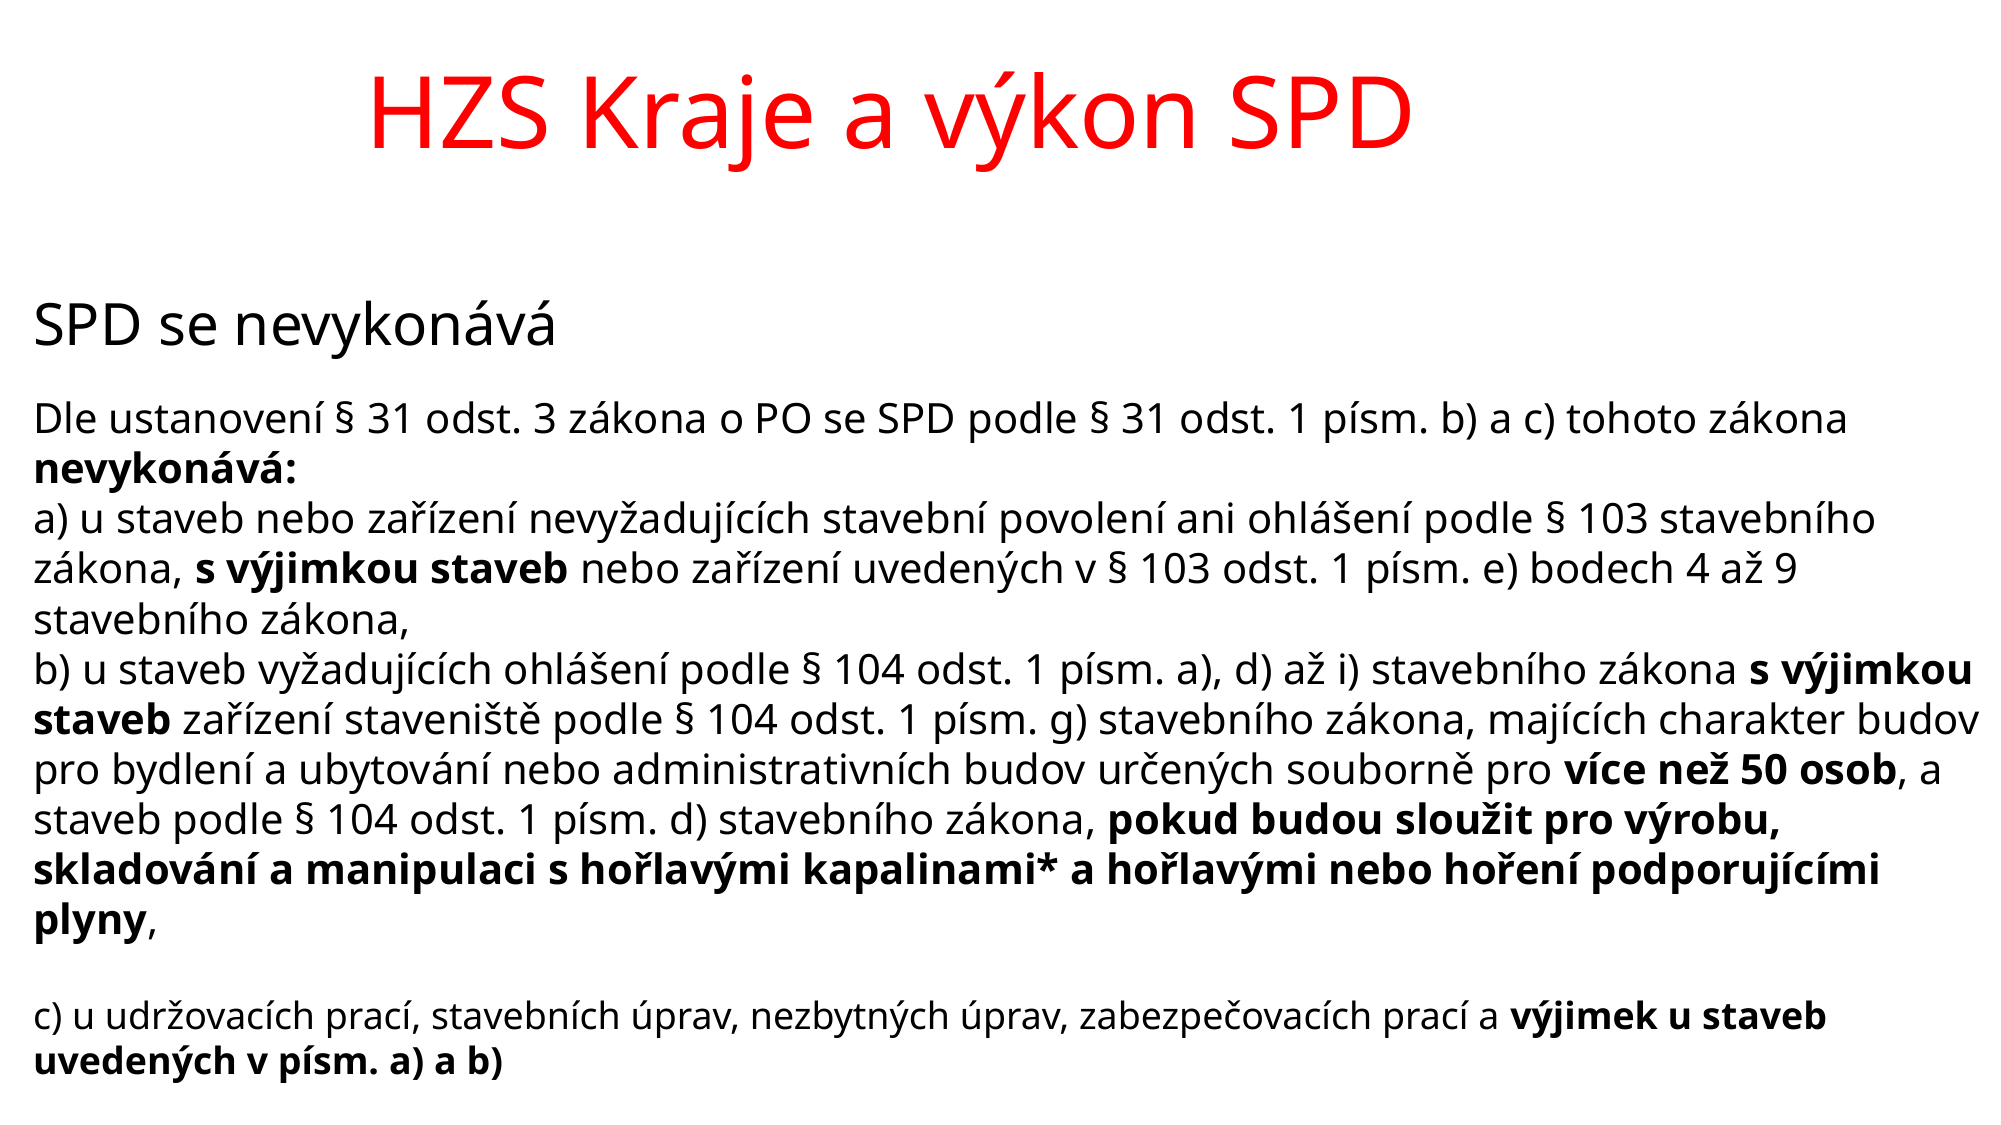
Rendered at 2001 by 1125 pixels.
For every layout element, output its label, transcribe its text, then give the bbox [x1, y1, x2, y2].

title SPD se nevykonává Dle ustanovení § 31 odst. 3 zákona o PO se SPD podle § 31 odst. 1 písm. b) a c) tohoto zákona nevykonává: a) u staveb nebo zařízení nevyžadujících stavební povolení ani ohlášení podle § 103 stavebního zákona, s výjimkou staveb nebo zařízení uvedených v § 103 odst. 1 písm. e) bodech 4 až 9 stavebního zákona, b) u staveb vyžadujících ohlášení podle § 104 odst. 1 písm. a), d) až i) stavebního zákona s výjimkou staveb zařízení staveniště podle § 104 odst. 1 písm. g) stavebního zákona, majících charakter budov pro bydlení a ubytování nebo administrativních budov určených souborně pro více než 50 osob, a staveb podle § 104 odst. 1 písm. d) stavebního zákona, pokud budou sloužit pro výrobu, skladování a manipulaci s hořlavými kapalinami* a hořlavými nebo hoření podporujícími plyny, c) u udržovacích prací, stavebních úprav, nezbytných úprav, zabezpečovacích prací a výjimek u staveb uvedených v písm. a) a b) [18, 224, 2001, 1125]
list HZS Kraje a výkon SPD [321, 41, 1738, 244]
